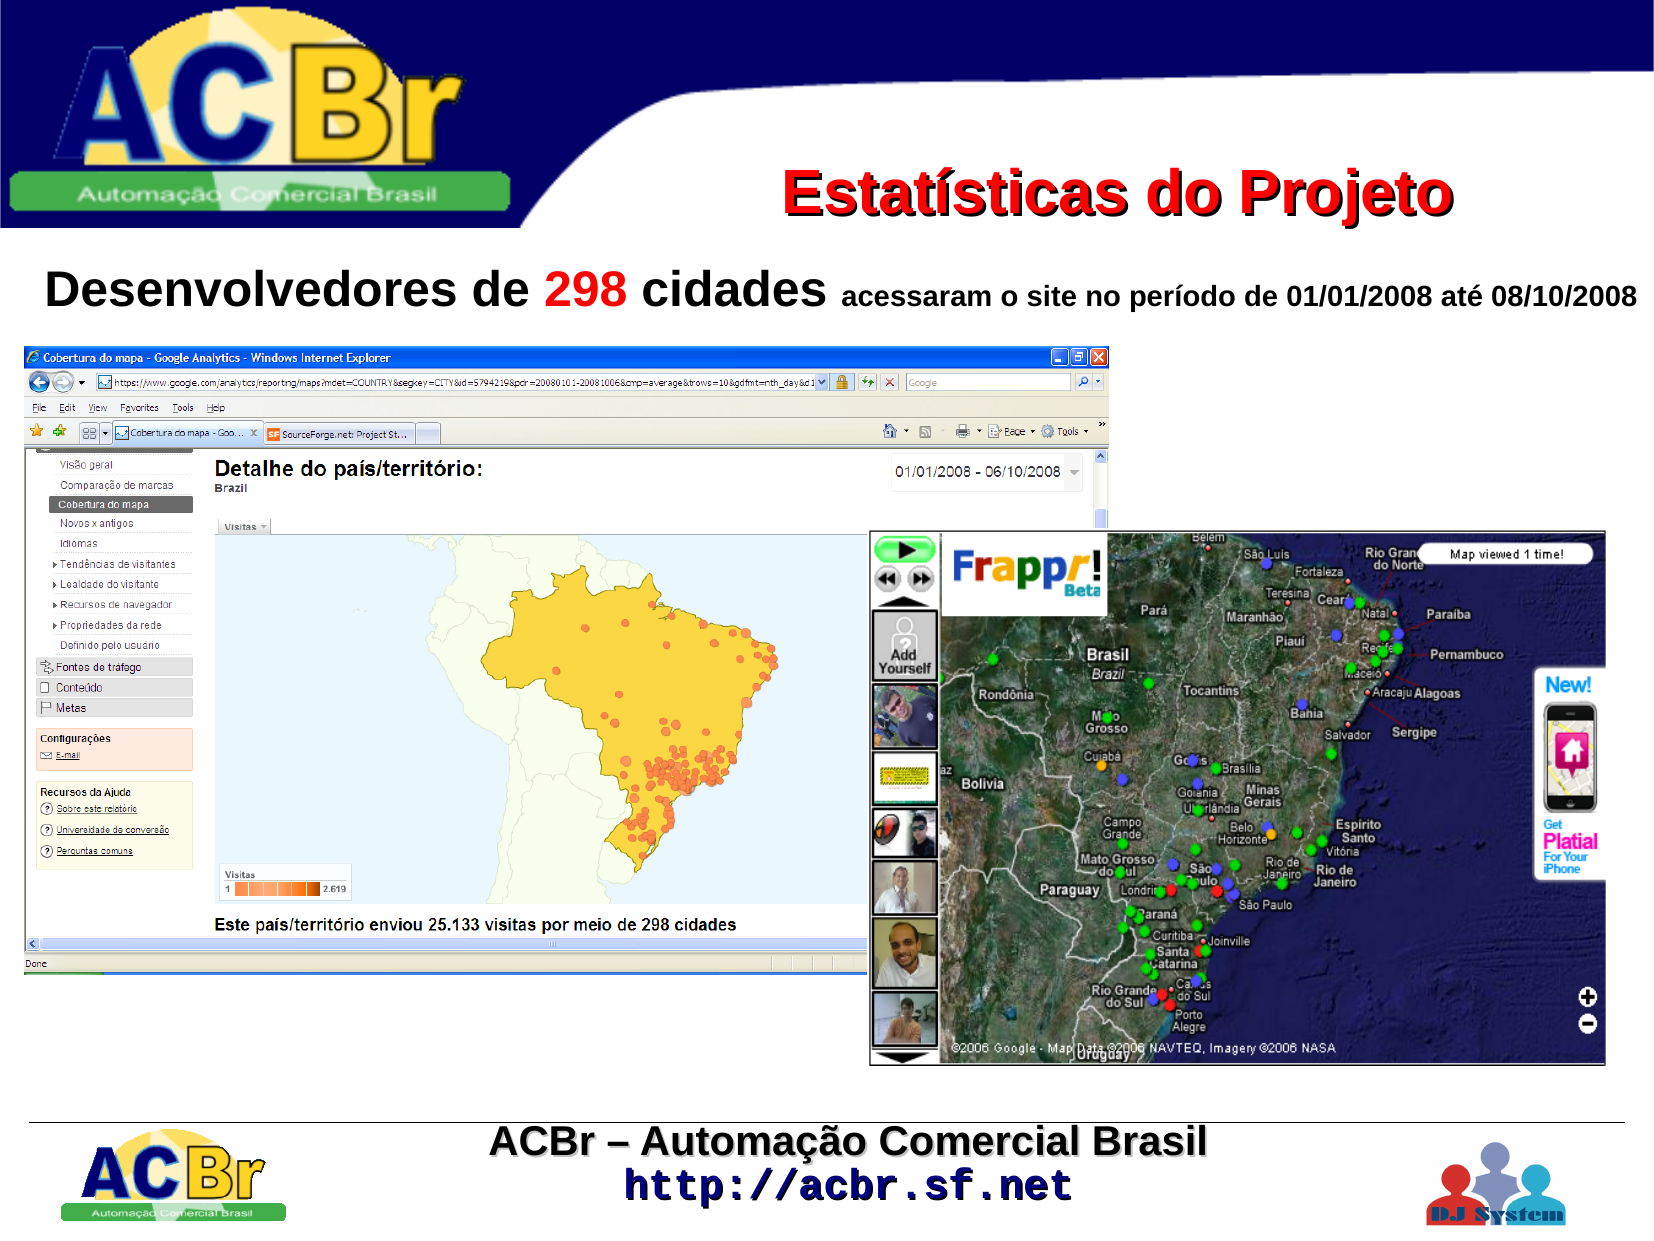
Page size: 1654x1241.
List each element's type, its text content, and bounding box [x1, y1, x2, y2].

title Estatísticas do Projeto [604, 108, 1631, 253]
picture [24, 346, 1607, 1066]
text_box Desenvolvedores de 298 cidades acessaram o site no período de 01/01/2008 até 08/10/2008 [29, 253, 1654, 326]
picture [59, 1127, 287, 1224]
picture [1425, 1142, 1569, 1227]
picture [0, 0, 1654, 228]
